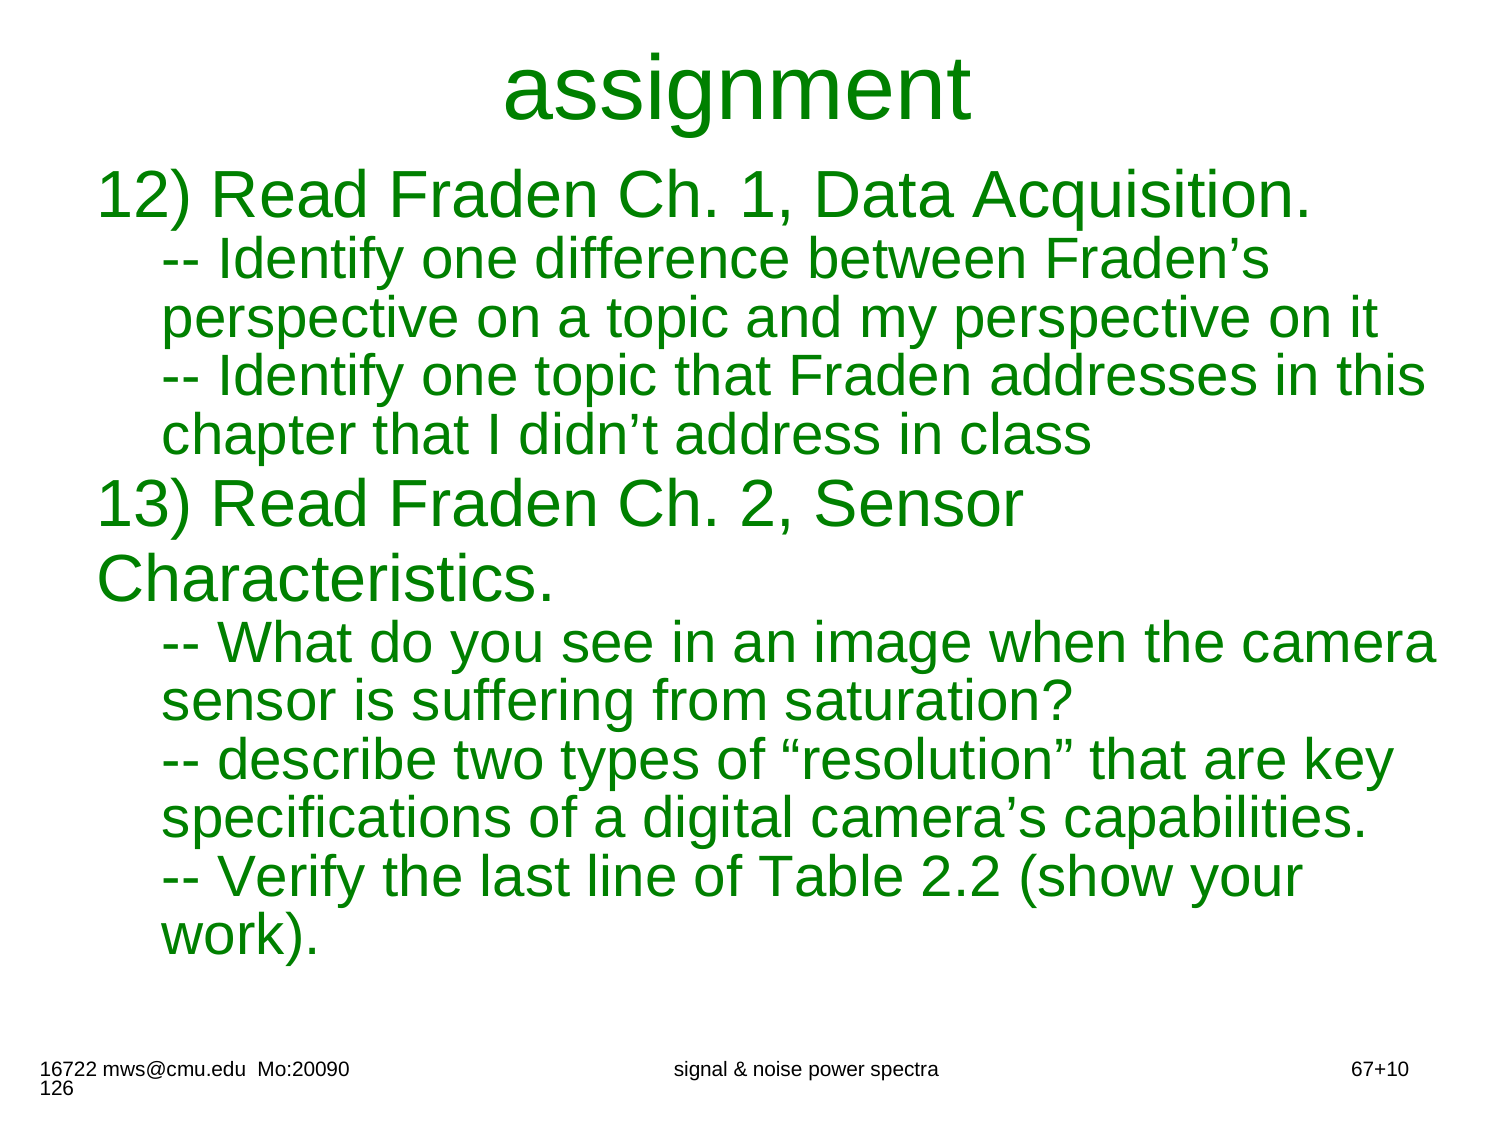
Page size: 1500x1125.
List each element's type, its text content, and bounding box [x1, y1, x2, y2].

list 12) Read Fraden Ch. 1, Data Acquisition. -- Identify one difference between Fraden’s perspective on a topic and my perspective on it -- Identify one topic that Fraden addresses in this chapter that I didn’t address in class 13) Read Fraden Ch. 2, Sensor Characteristics. -- What do you see in an image when the camera sensor is suffering from saturation? -- describe two types of “resolution” that are key specifications of a digital camera’s capabilities. -- Verify the last line of Table 2.2 (show your work). [24, 149, 1463, 1013]
title assignment [99, 28, 1375, 147]
